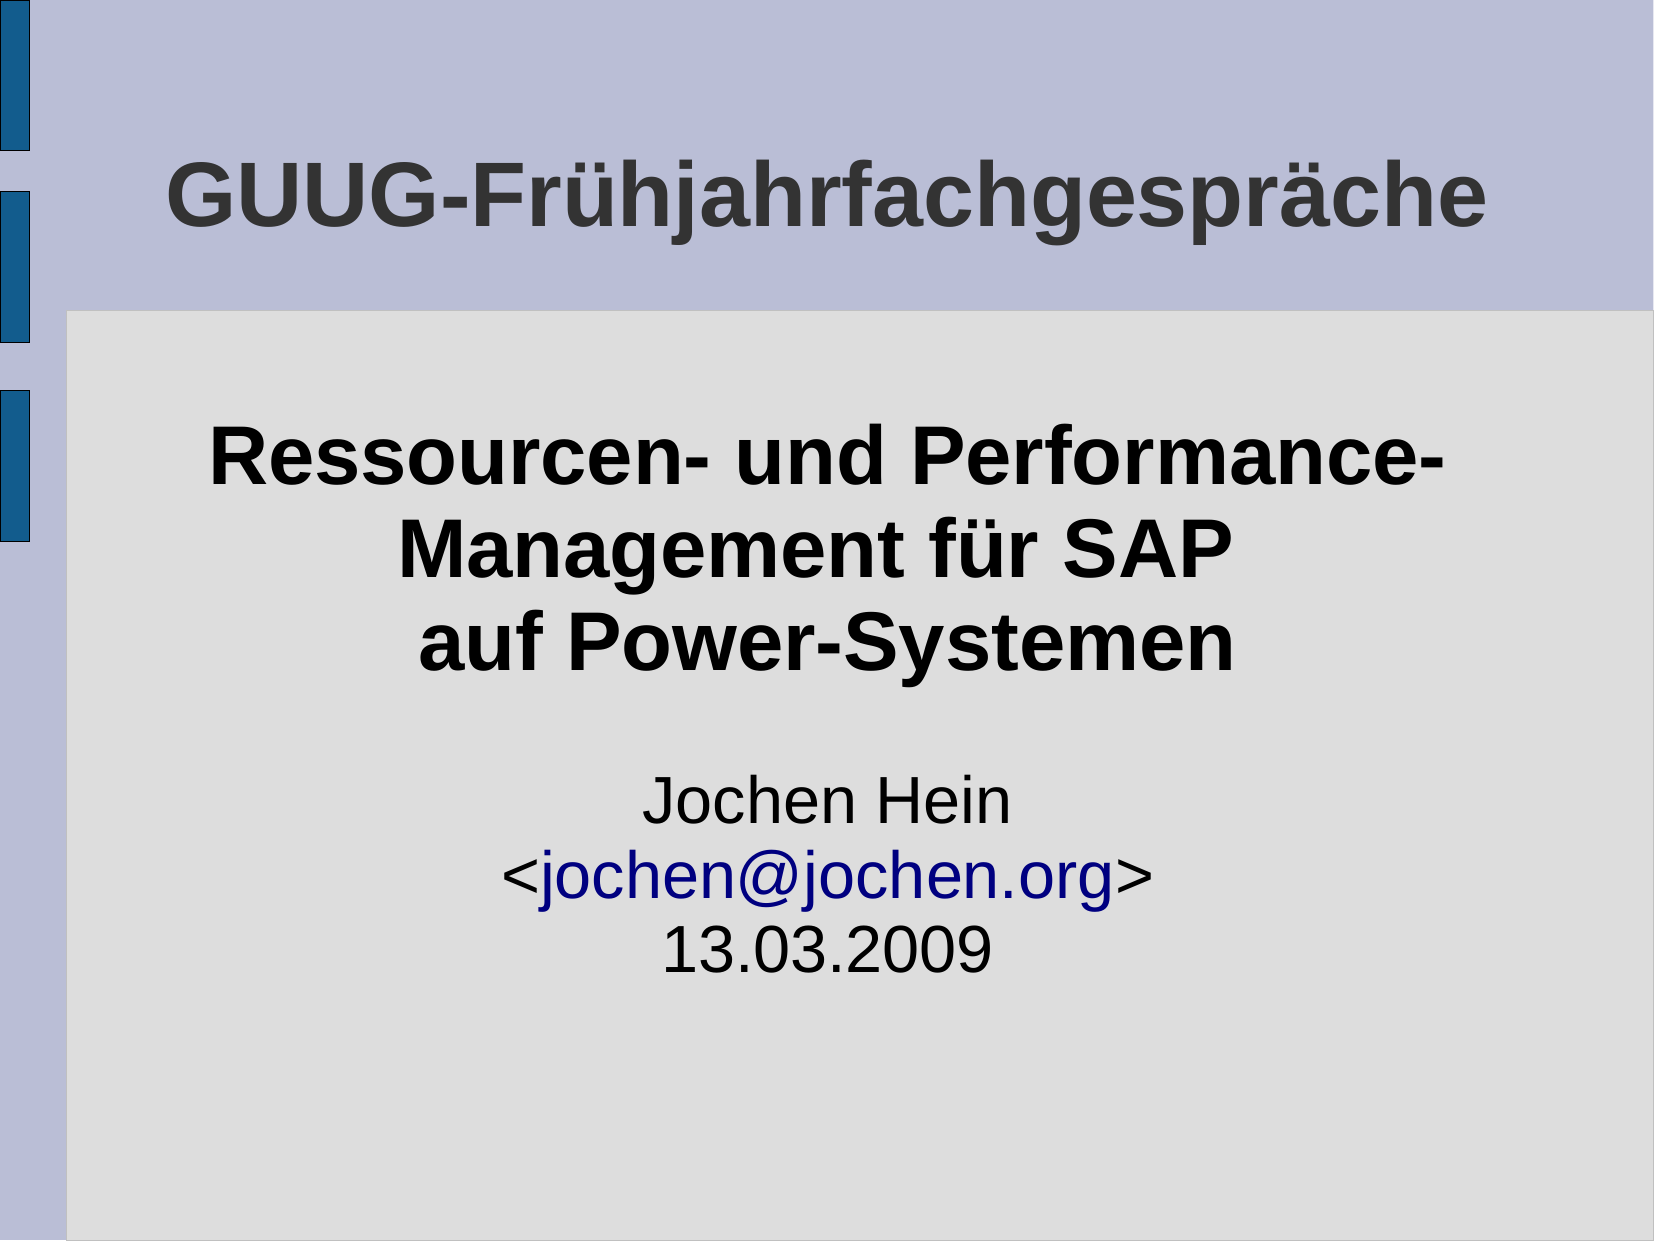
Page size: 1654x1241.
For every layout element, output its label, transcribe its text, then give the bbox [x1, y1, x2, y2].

title GUUG-Frühjahrfachgespräche [121, 91, 1534, 299]
subtitle Ressourcen- und Performance-Management für SAP auf Power-Systemen Jochen Hein <jochen@jochen.org> 13.03.2009 [121, 344, 1534, 1127]
